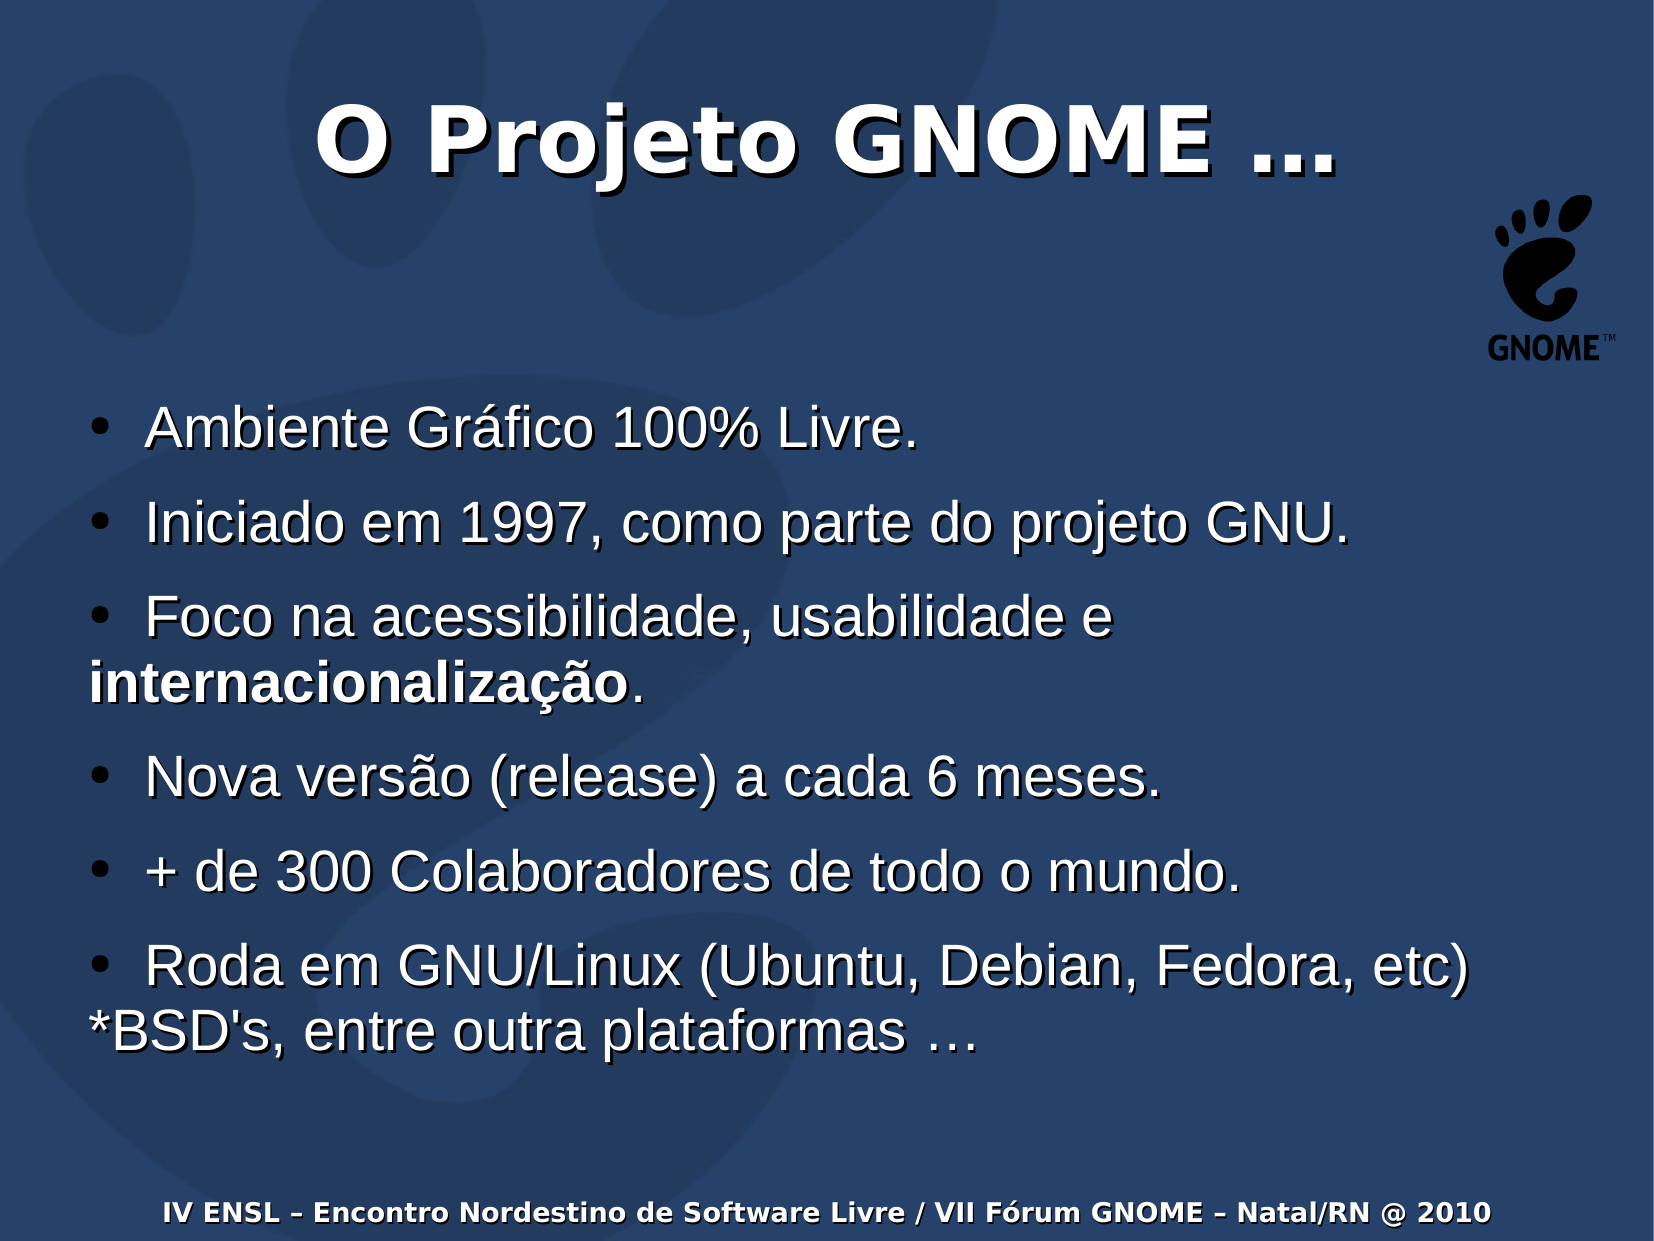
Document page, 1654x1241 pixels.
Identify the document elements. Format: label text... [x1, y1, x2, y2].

picture [0, 0, 1654, 1145]
title O Projeto GNOME … [82, 0, 1571, 302]
list Ambiente Gráfico 100% Livre. Iniciado em 1997, como parte do projeto GNU. Foco na acessibilidade, usabilidade e internacionalização. Nova versão (release) a cada 6 meses. + de 300 Colaboradores de todo o mundo. Roda em GNU/Linux (Ubuntu, Debian, Fedora, etc) *BSD's, entre outra plataformas … [88, 395, 1654, 1145]
title IV ENSL – Encontro Nordestino de Software Livre / VII Fórum GNOME – Natal/RN @ 2010 [0, 1145, 1654, 1241]
